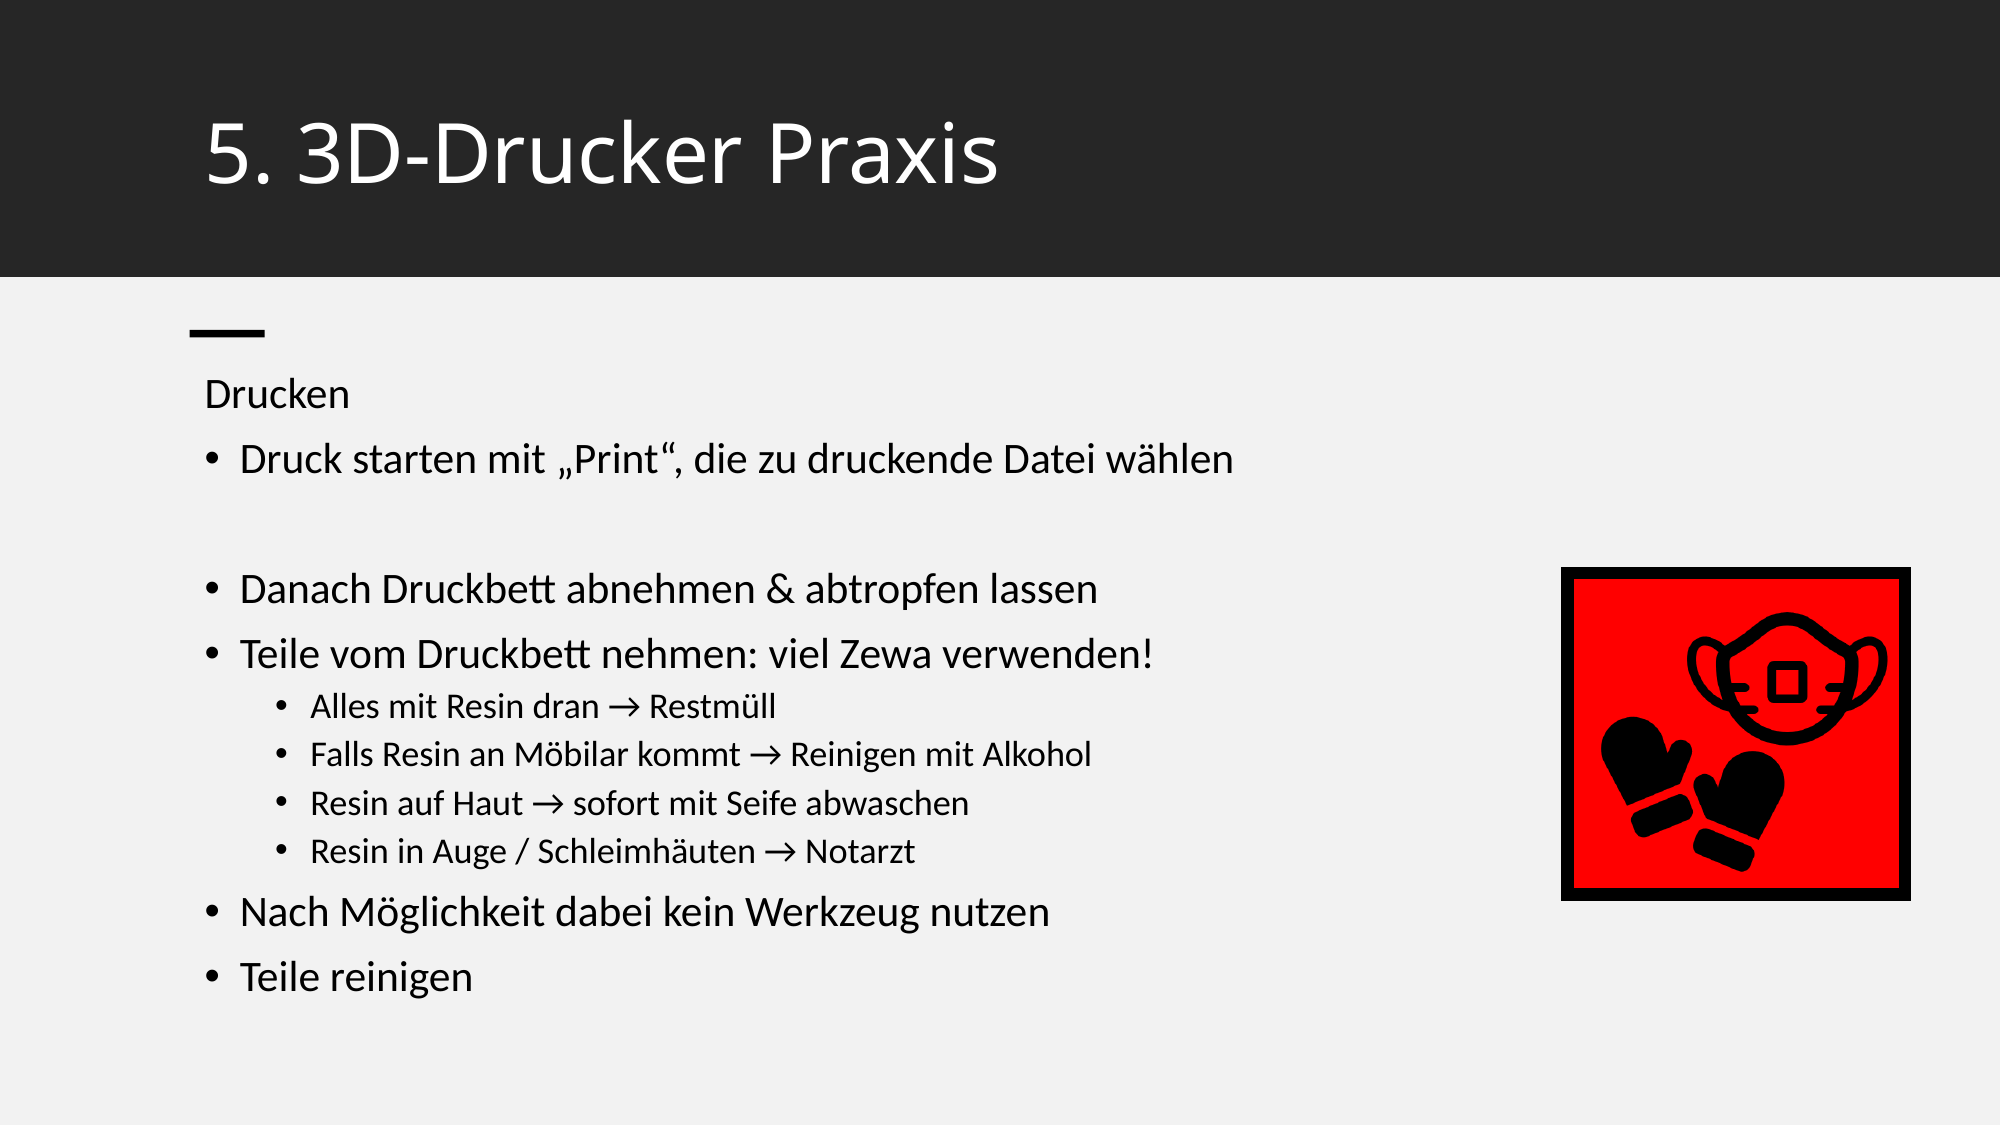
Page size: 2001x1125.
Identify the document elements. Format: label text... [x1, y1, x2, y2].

text_box [0, 0, 2000, 1125]
picture [1583, 572, 1894, 904]
list Drucken Druck starten mit „Print“, die zu druckende Datei wählen Danach Druckbett abnehmen & abtropfen lassen Teile vom Druckbett nehmen: viel Zewa verwenden! Alles mit Resin dran → Restmüll Falls Resin an Möbilar kommt → Reinigen mit Alkohol Resin auf Haut → sofort mit Seife abwaschen Resin in Auge / Schleimhäuten → Notarzt Nach Möglichkeit dabei kein Werkzeug nutzen Teile reinigen [189, 363, 1811, 1014]
title 5. 3D-Drucker Praxis [189, 104, 1812, 253]
